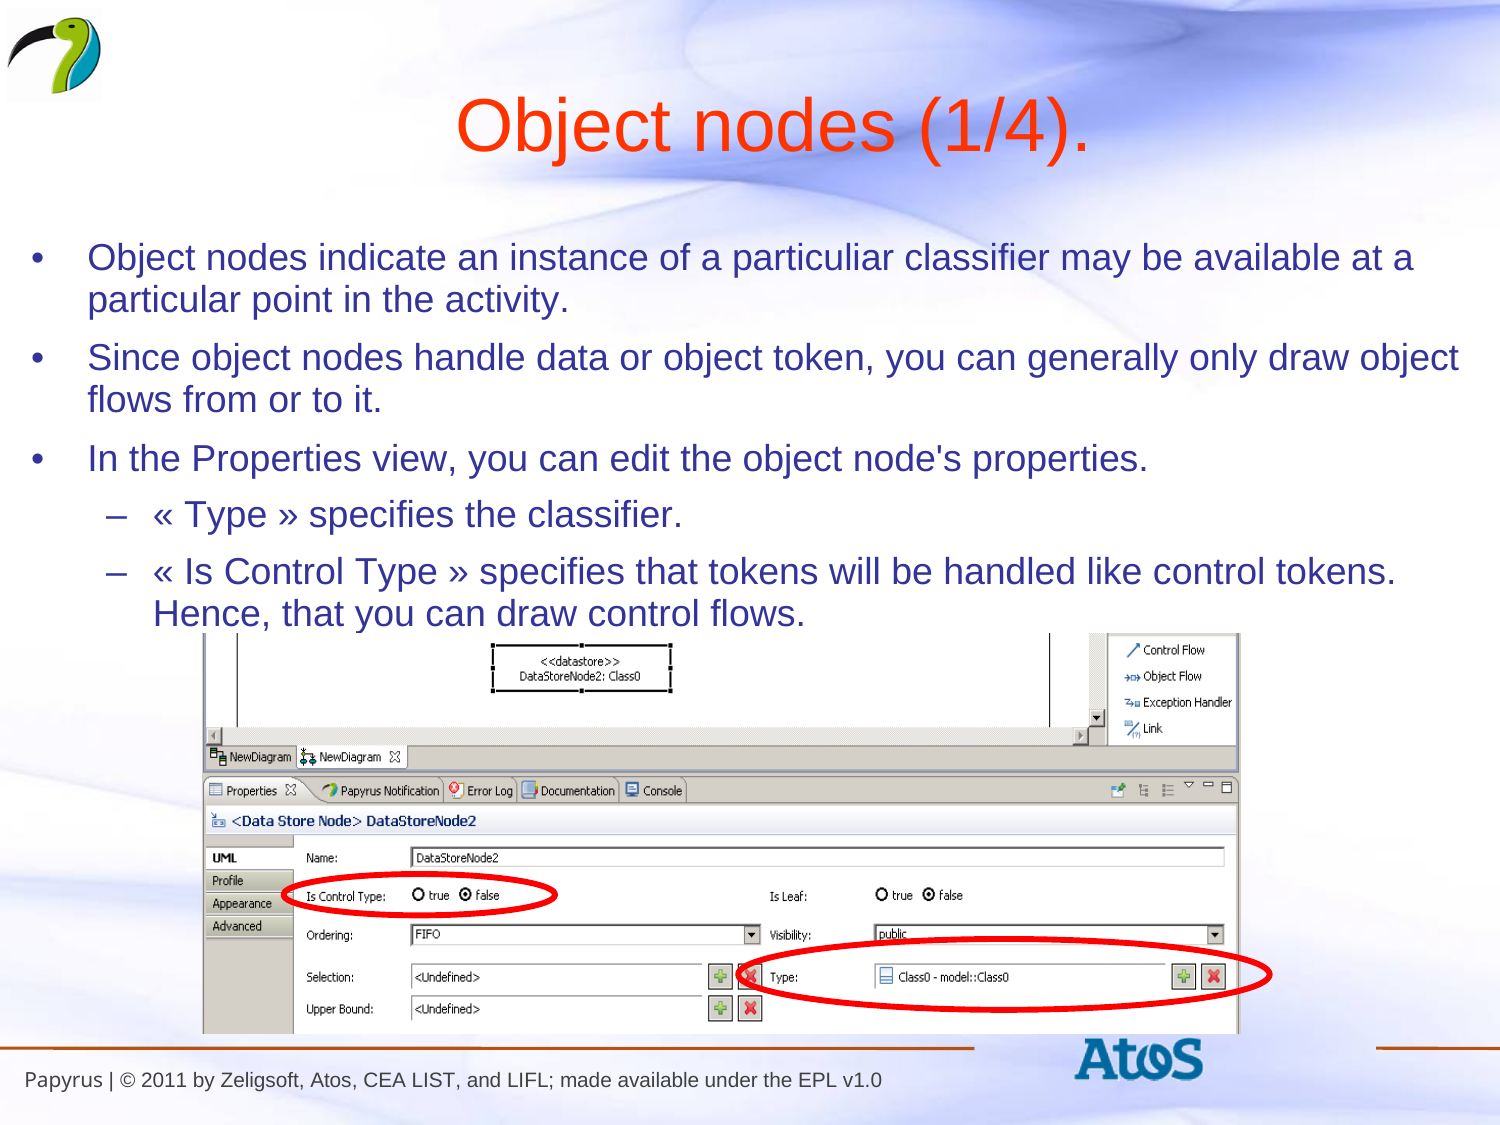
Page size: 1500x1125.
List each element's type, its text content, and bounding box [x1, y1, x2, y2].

title Object nodes (1/4). [283, 72, 1264, 178]
picture [0, 0, 1500, 1125]
list Object nodes indicate an instance of a particuliar classifier may be available at a particular point in the activity. Since object nodes handle data or object token, you can generally only draw object flows from or to it. In the Properties view, you can edit the object node's properties. « Type » specifies the classifier. « Is Control Type » specifies that tokens will be handled like control tokens. Hence, that you can draw control flows. [31, 236, 1469, 960]
text_box [283, 874, 556, 916]
text_box [738, 938, 1270, 1010]
